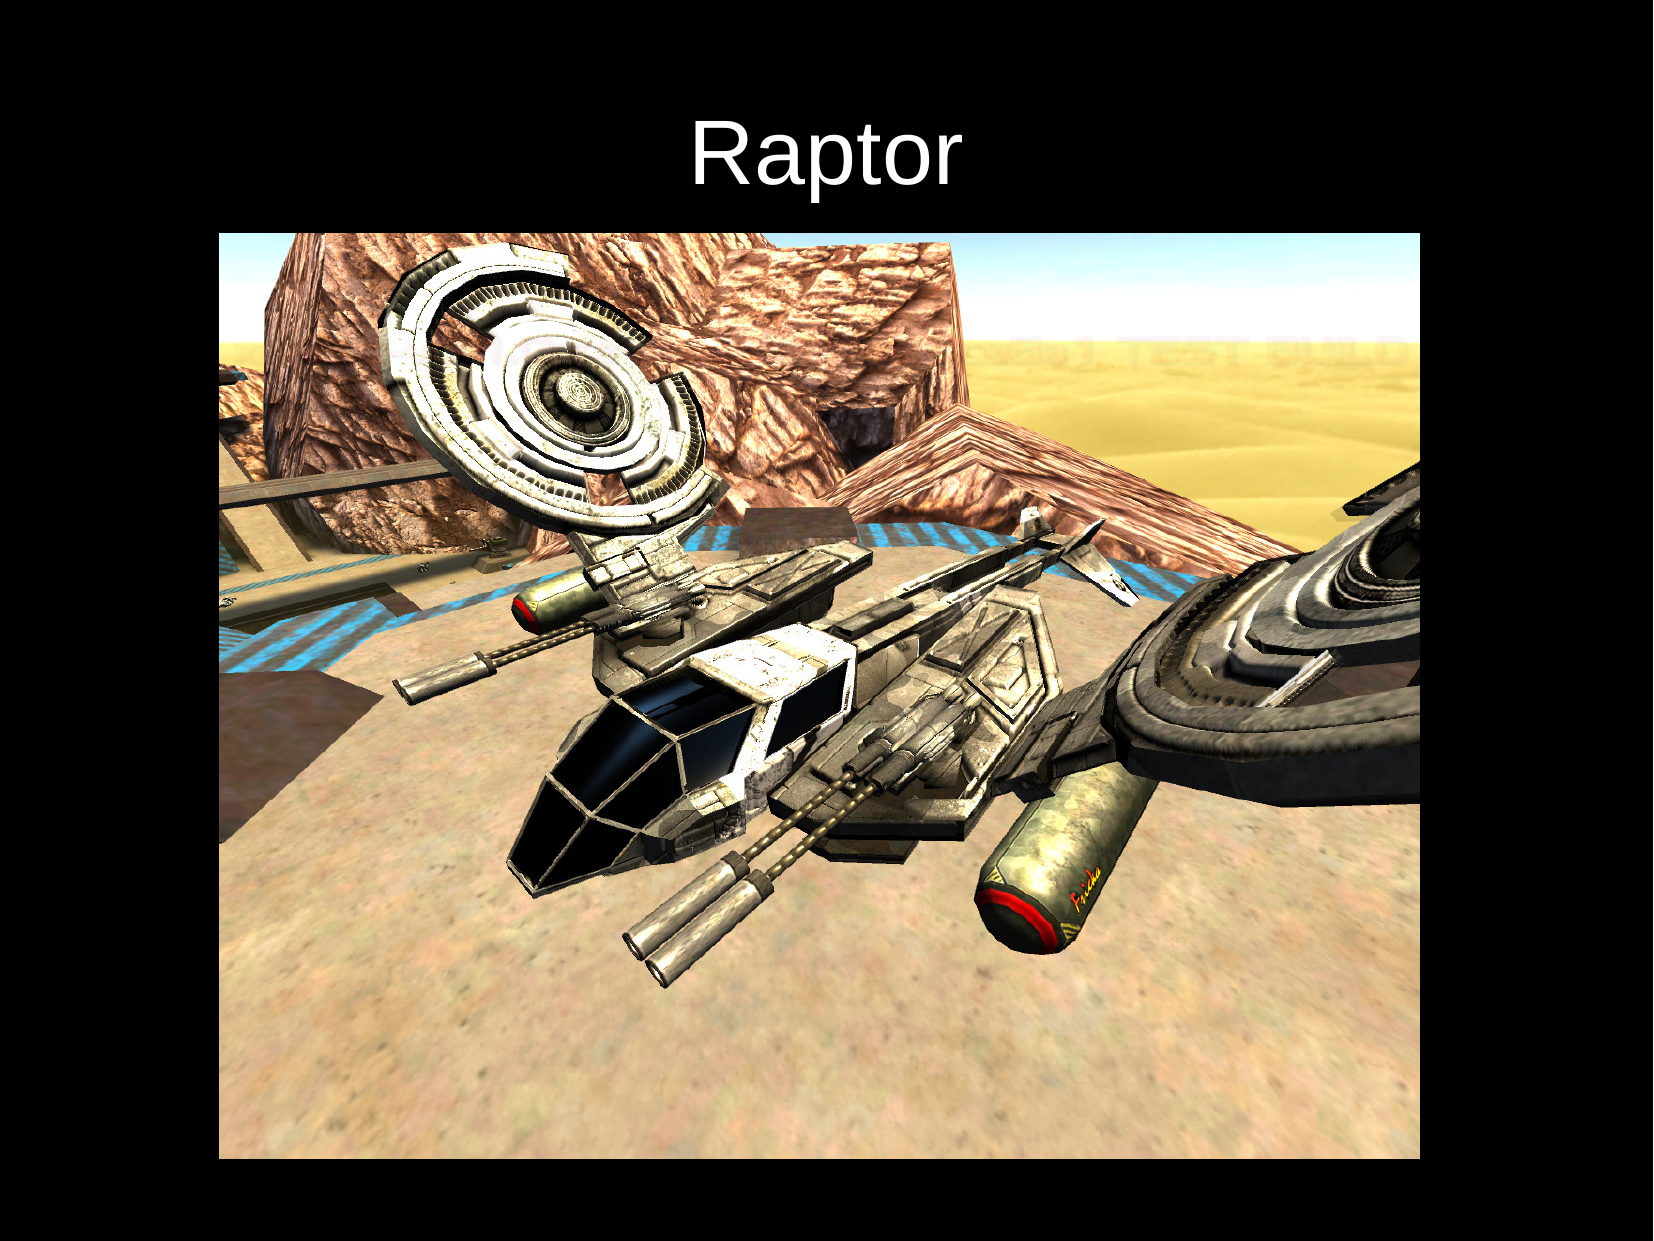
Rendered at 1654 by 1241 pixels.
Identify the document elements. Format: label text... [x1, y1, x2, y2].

title Raptor [82, 49, 1571, 257]
picture [219, 233, 1420, 1159]
